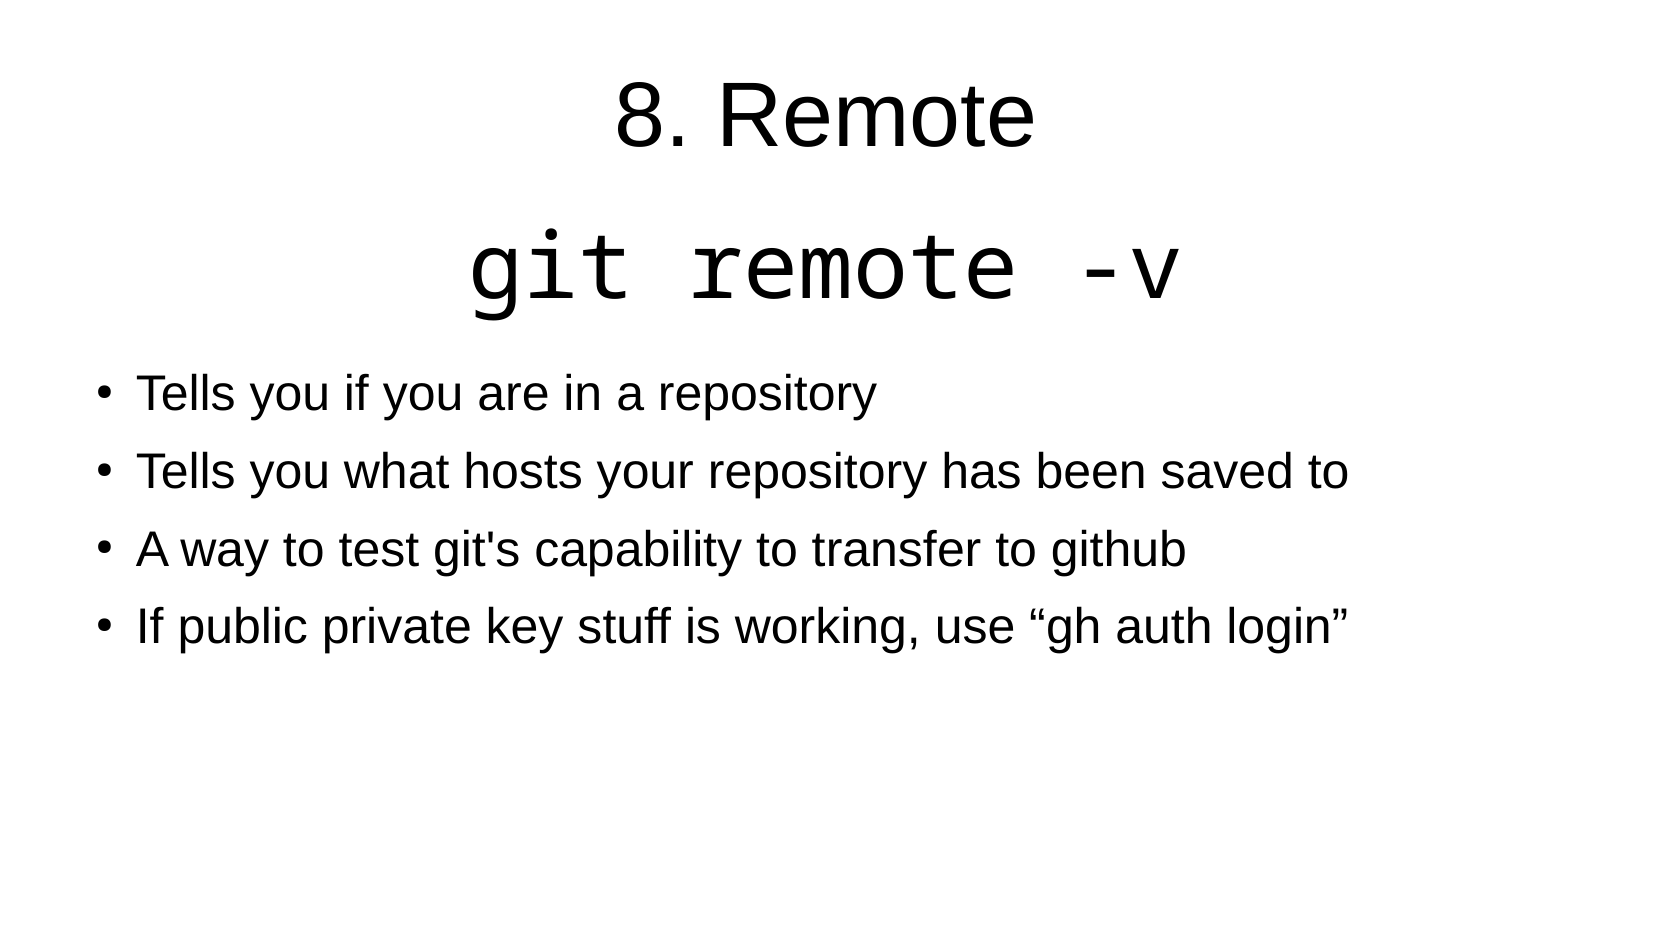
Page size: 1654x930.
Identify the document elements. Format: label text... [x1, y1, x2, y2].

title 8. Remote [82, 12, 1571, 160]
title git remote -v [82, 160, 1571, 366]
list Tells you if you are in a repository Tells you what hosts your repository has been saved to A way to test git's capability to transfer to github If public private key stuff is working, use “gh auth login” [82, 366, 1571, 661]
